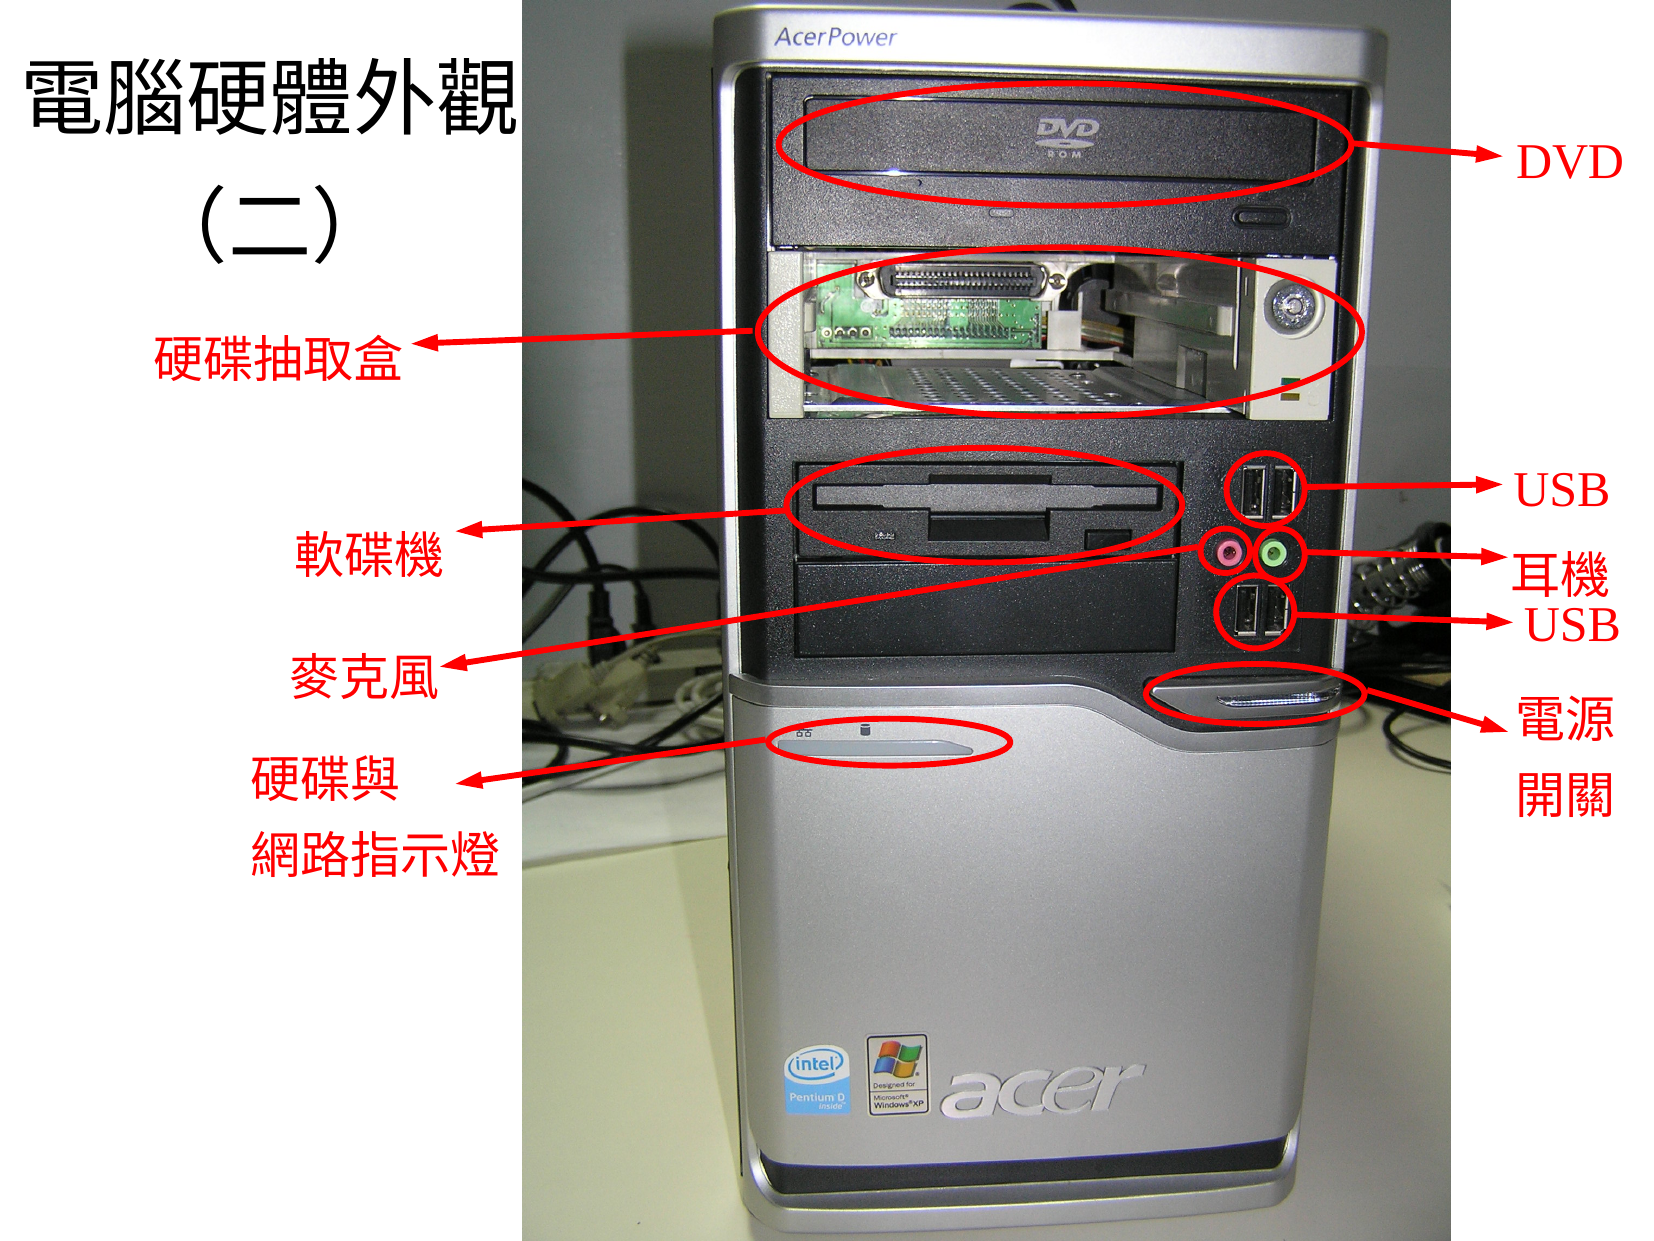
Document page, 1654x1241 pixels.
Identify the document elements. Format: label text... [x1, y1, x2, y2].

picture [1150, 667, 1361, 721]
picture [782, 87, 1348, 202]
picture [1230, 457, 1301, 523]
picture [522, 0, 1451, 650]
text_box USB [1520, 591, 1625, 653]
picture [522, 551, 1451, 1241]
text_box 硬碟抽取盒 [151, 312, 408, 371]
text_box 耳機 [1507, 528, 1614, 587]
text_box 硬碟與 網路指示燈 [247, 731, 504, 846]
picture [790, 451, 1179, 559]
picture [1286, 556, 1451, 617]
text_box DVD [1512, 127, 1628, 189]
picture [1220, 579, 1291, 645]
picture [1204, 532, 1247, 569]
picture [1259, 532, 1301, 577]
picture [1285, 489, 1451, 552]
text_box USB [1510, 455, 1614, 517]
title 電腦硬體外觀（二） [0, 49, 522, 257]
text_box 電源 開關 [1512, 671, 1619, 786]
text_box 麥克風 [286, 630, 443, 689]
picture [772, 722, 1007, 762]
text_box 軟碟機 [291, 507, 448, 567]
